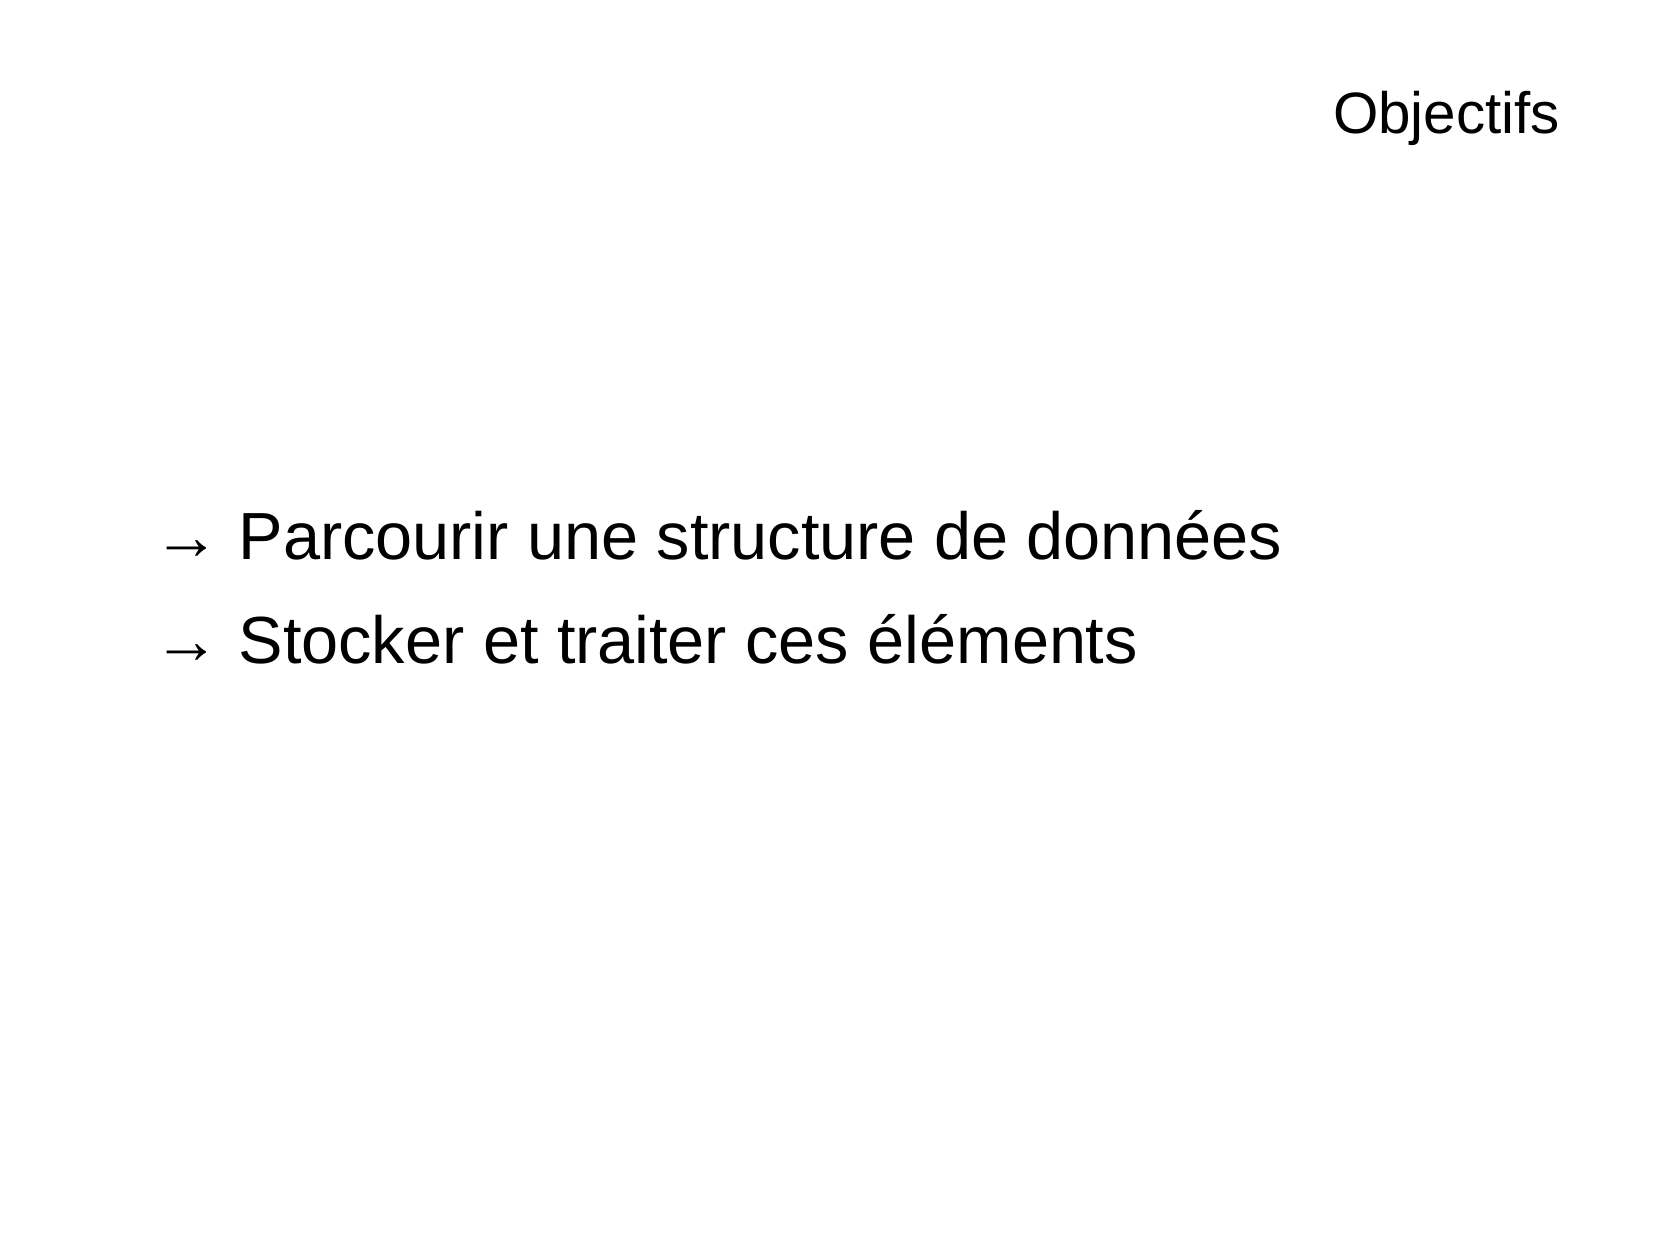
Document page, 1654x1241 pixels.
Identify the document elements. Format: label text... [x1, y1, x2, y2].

list → Parcourir une structure de données → Stocker et traiter ces éléments [82, 290, 1571, 1109]
title Objectifs [1269, 49, 1625, 178]
